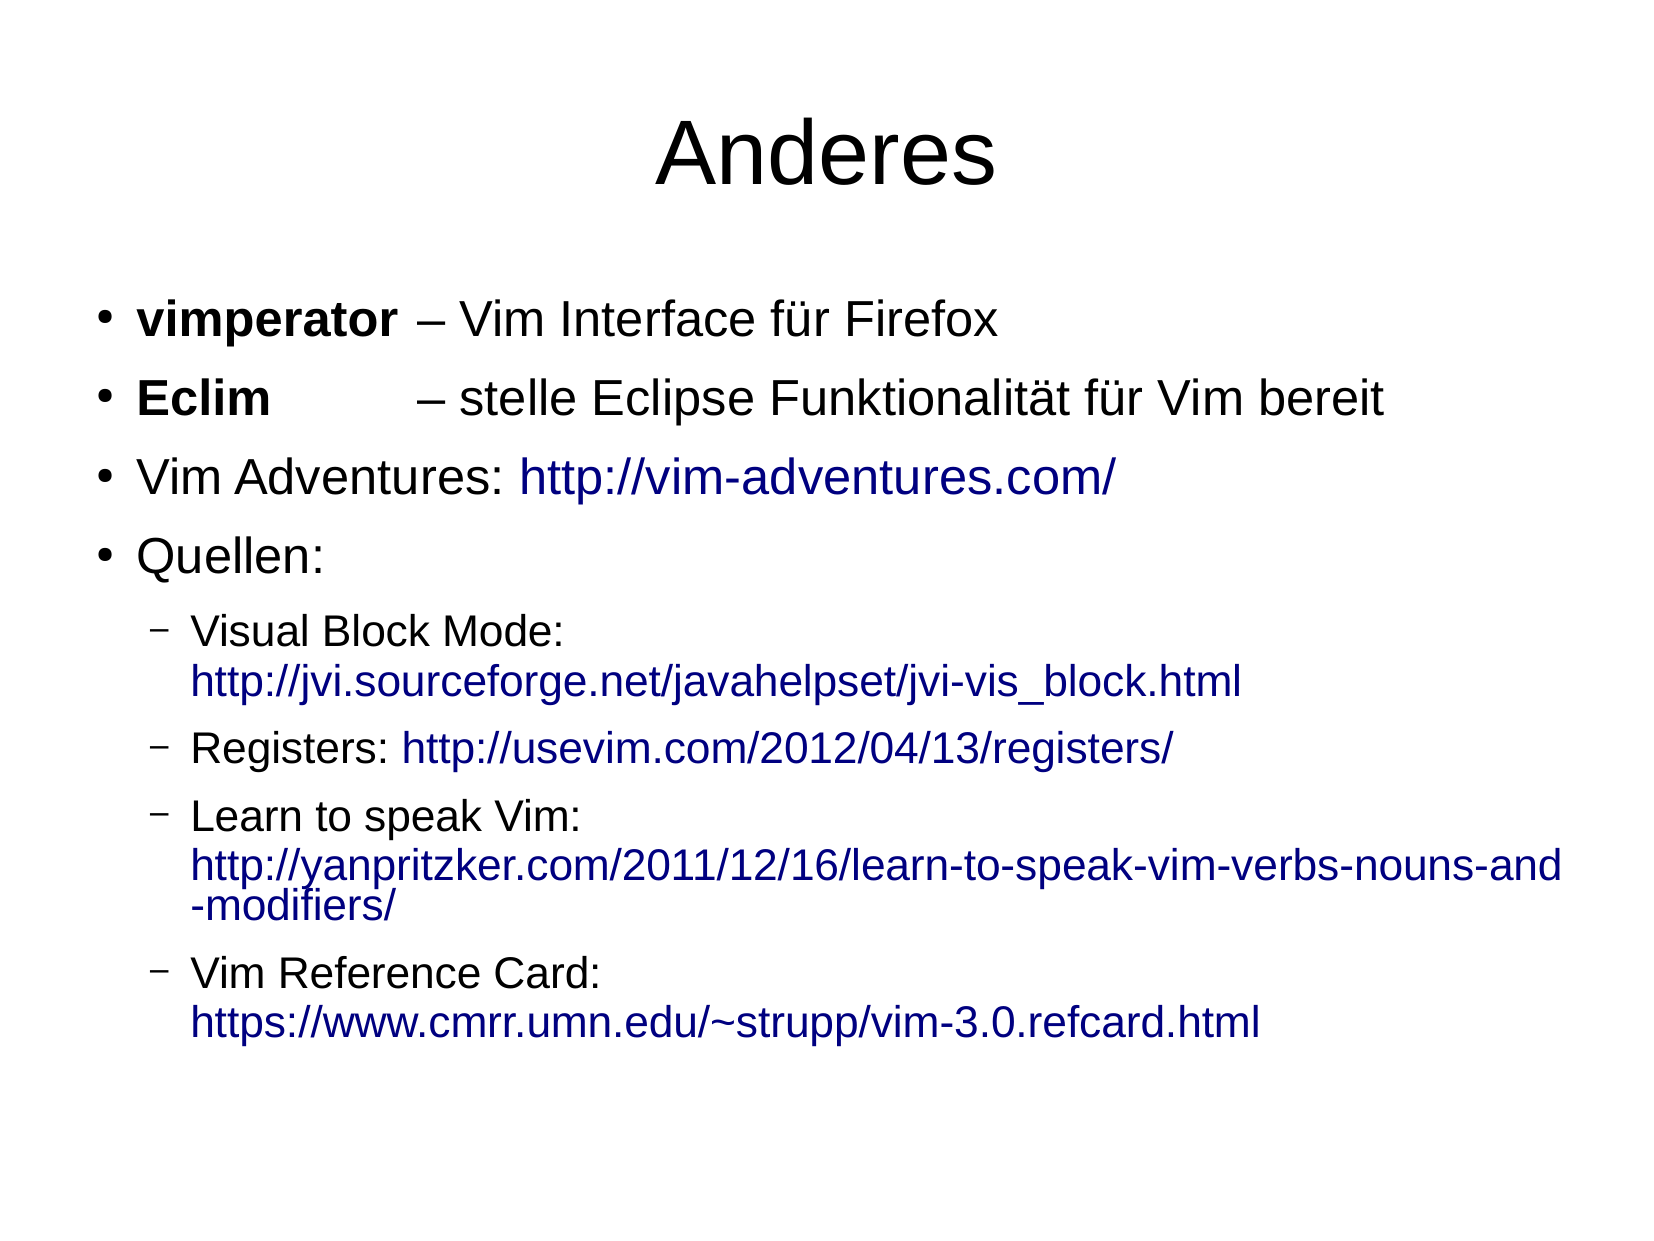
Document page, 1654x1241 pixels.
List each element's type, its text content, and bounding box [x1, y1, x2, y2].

title Anderes [82, 49, 1571, 257]
list vimperator – Vim Interface für Firefox Eclim – stelle Eclipse Funktionalität für Vim bereit Vim Adventures: http://vim-adventures.com/ Quellen: Visual Block Mode: http://jvi.sourceforge.net/javahelpset/jvi-vis_block.html Registers: http://usevim.com/2012/04/13/registers/ Learn to speak Vim: http://yanpritzker.com/2011/12/16/learn-to-speak-vim-verbs-nouns-and-modifiers/ Vim Reference Card: https://www.cmrr.umn.edu/~strupp/vim-3.0.refcard.html [82, 290, 1571, 1010]
